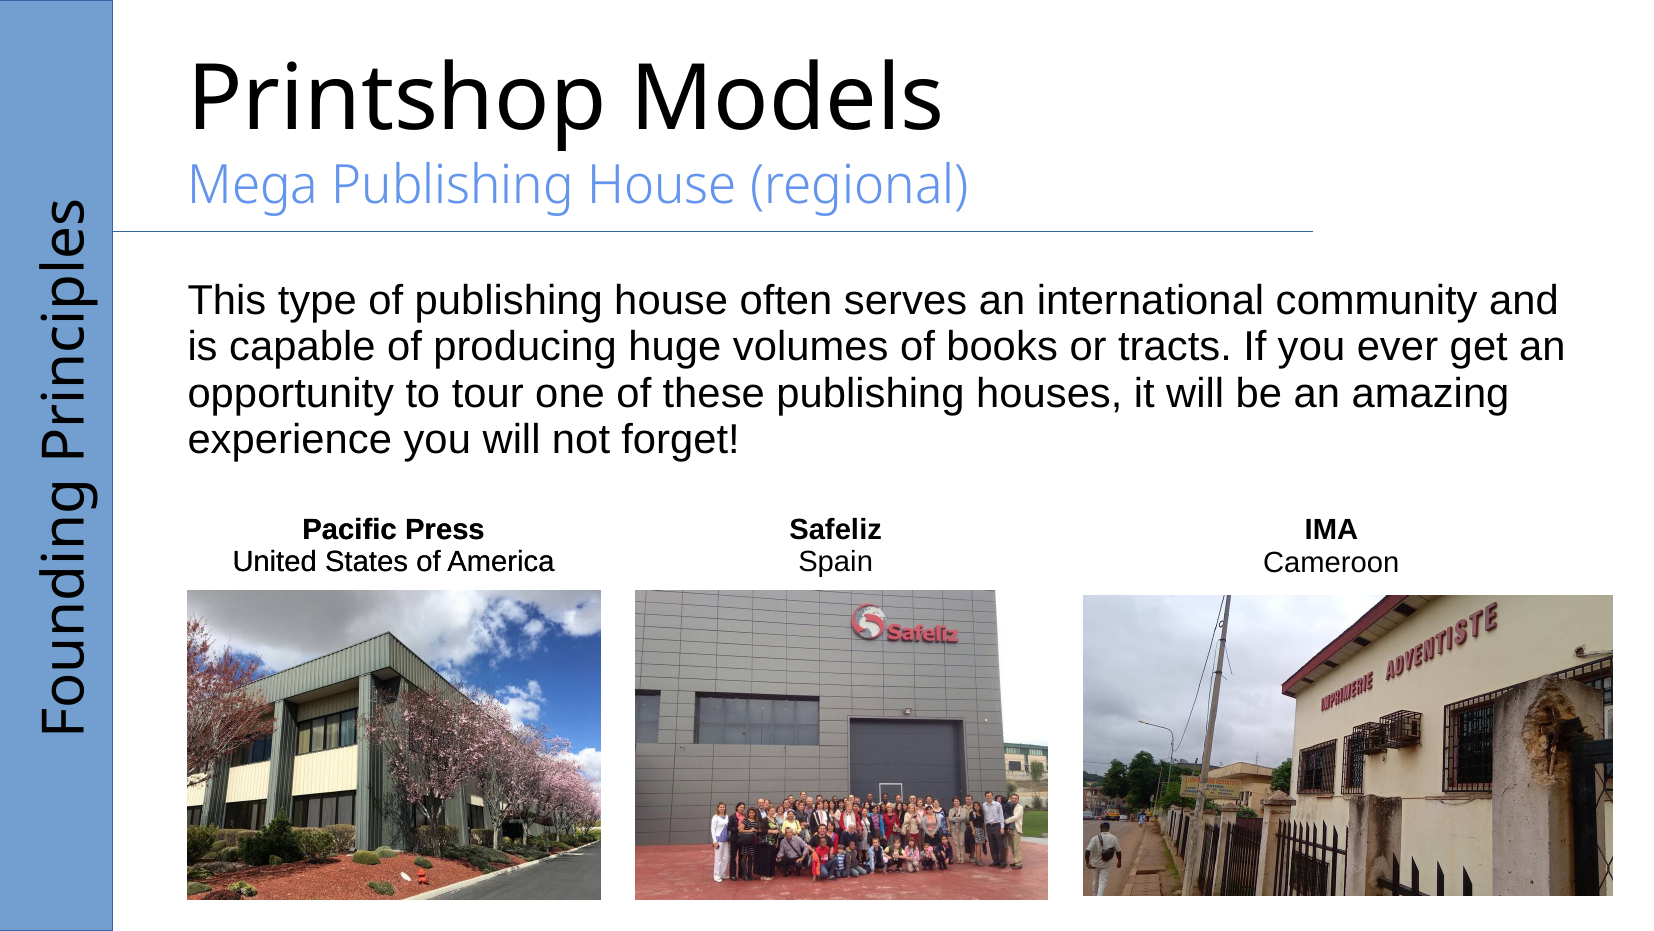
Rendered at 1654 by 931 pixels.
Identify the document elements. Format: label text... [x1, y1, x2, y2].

picture [187, 590, 601, 901]
text_box Pacific Press United States of America [187, 505, 601, 586]
picture [635, 590, 1048, 901]
text_box Safeliz Spain [629, 505, 1043, 586]
title Printshop Models [187, 33, 1571, 125]
text_box IMA Cameroon [1125, 505, 1538, 586]
picture [1083, 595, 1613, 896]
subtitle This type of publishing house often serves an international community and is capable of producing huge volumes of books or tracts. If you ever get an opportunity to tour one of these publishing houses, it will be an amazing experience you will not forget! [187, 276, 1576, 506]
text_box Founding Principles [13, 37, 105, 901]
text_box [0, 0, 113, 931]
title Mega Publishing House (regional) [187, 125, 1571, 239]
